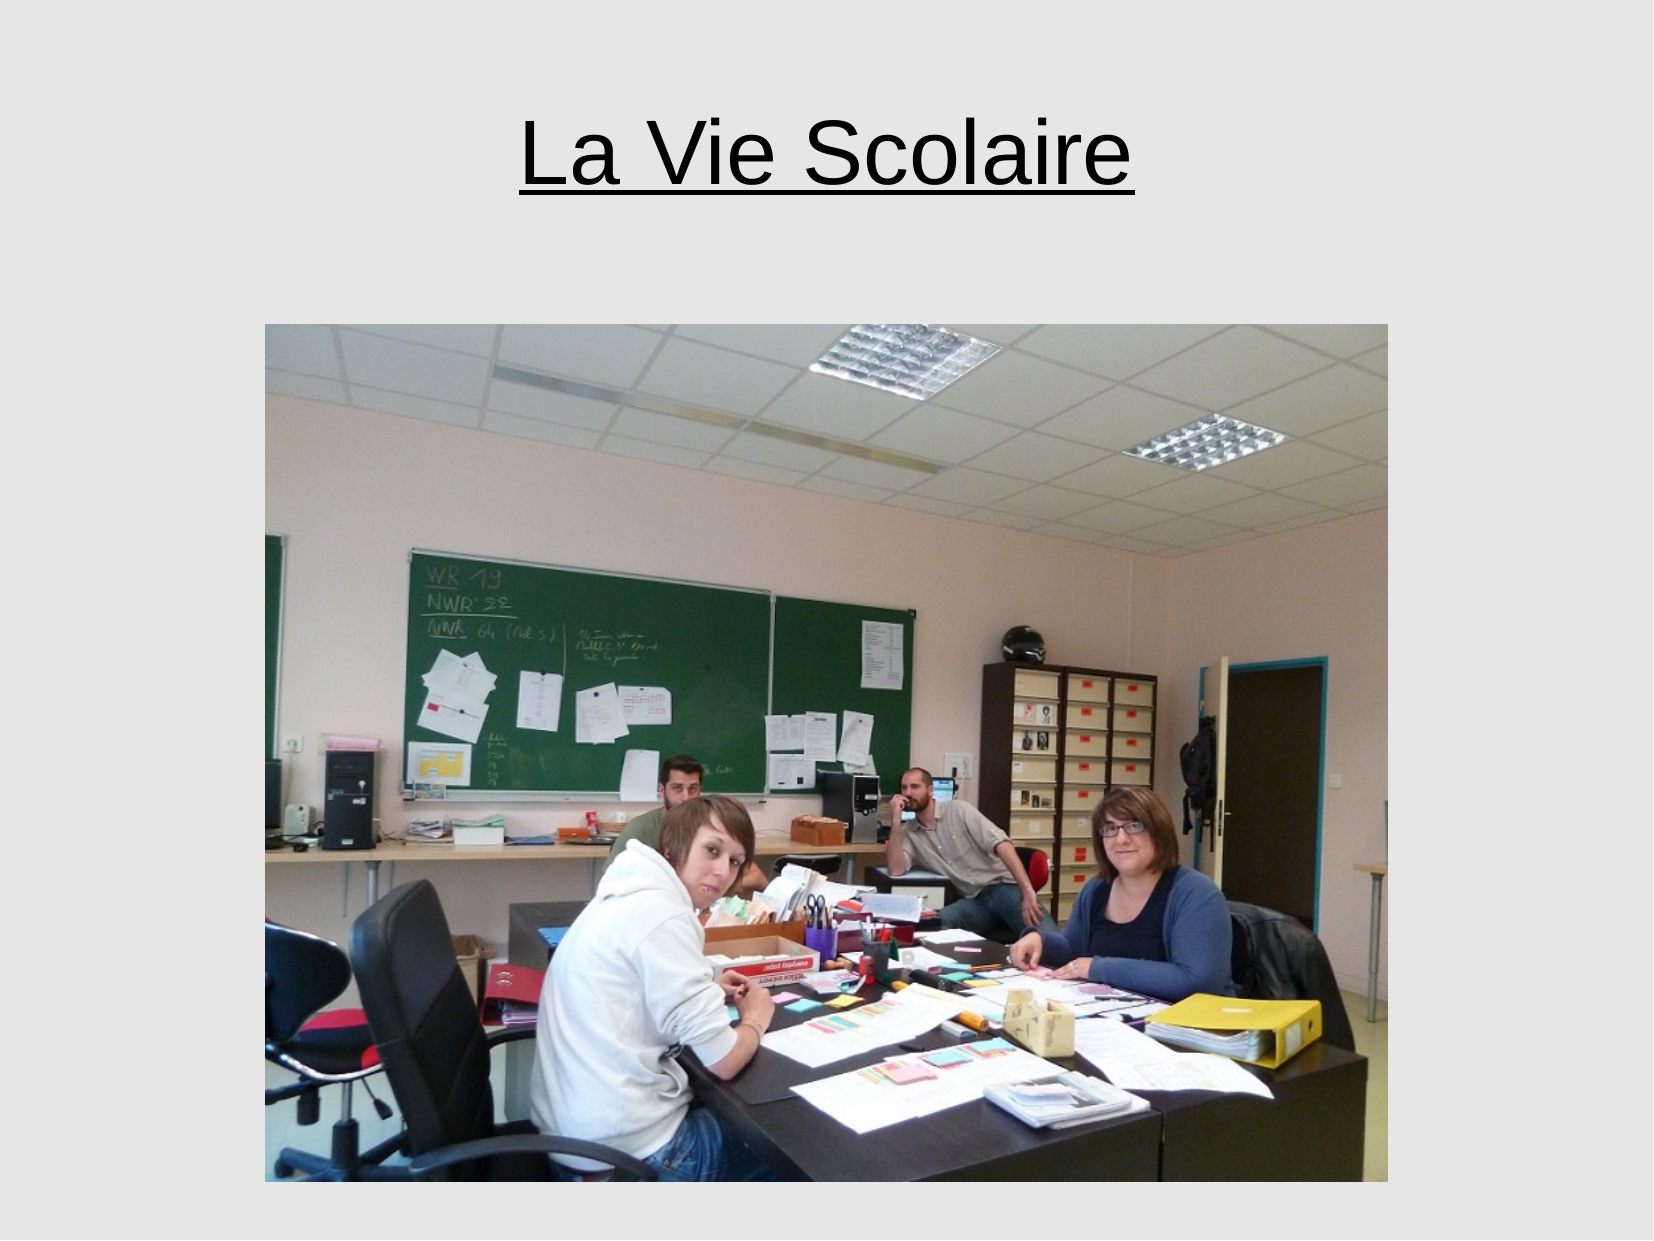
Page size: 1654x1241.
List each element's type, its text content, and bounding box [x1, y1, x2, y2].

picture [265, 324, 1388, 1182]
title La Vie Scolaire [82, 49, 1571, 257]
